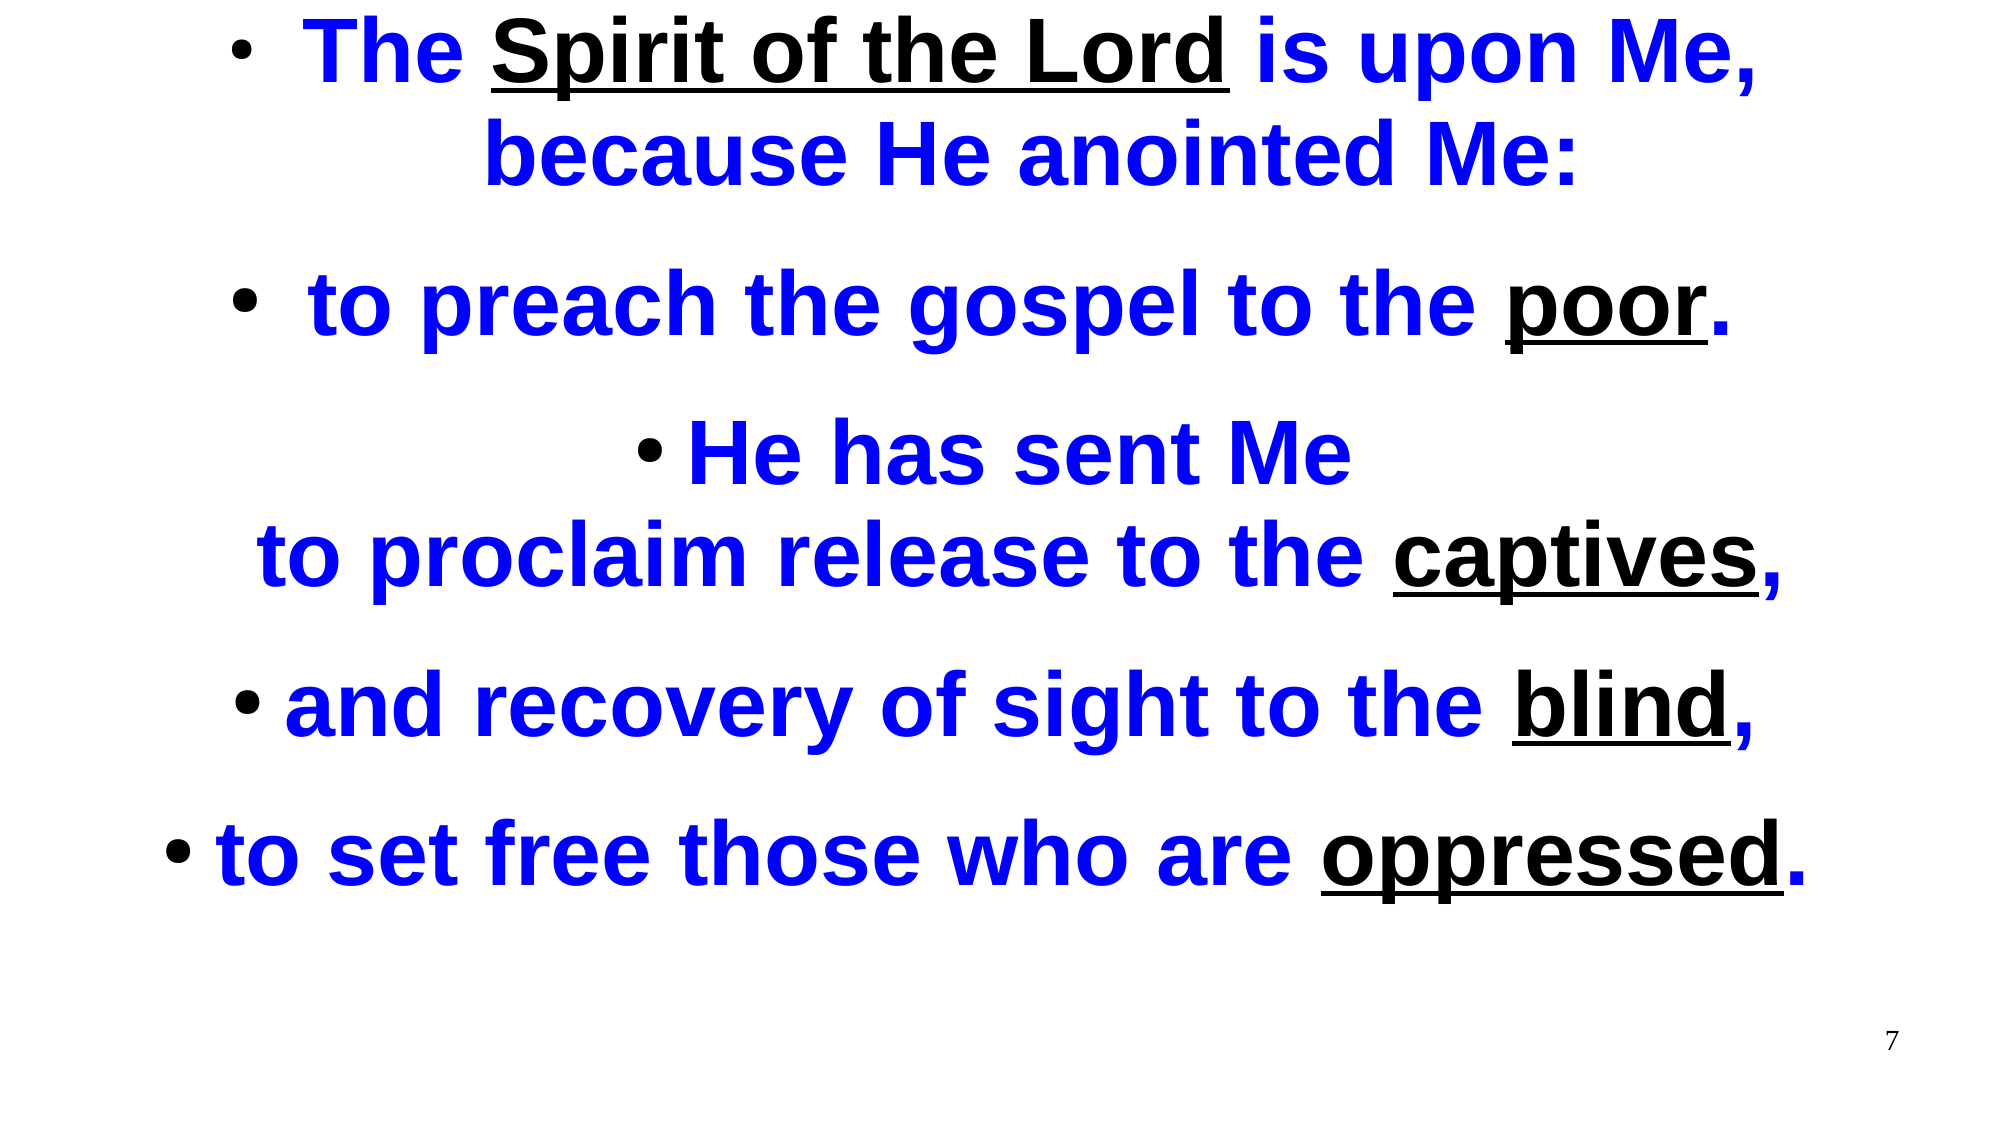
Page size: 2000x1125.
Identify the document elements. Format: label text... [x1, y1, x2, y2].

list The Spirit of the Lord is upon Me, because He anointed Me: to preach the gospel to the poor. He has sent Me to proclaim release to the captives, and recovery of sight to the blind, to set free those who are oppressed. [0, 0, 1996, 1123]
